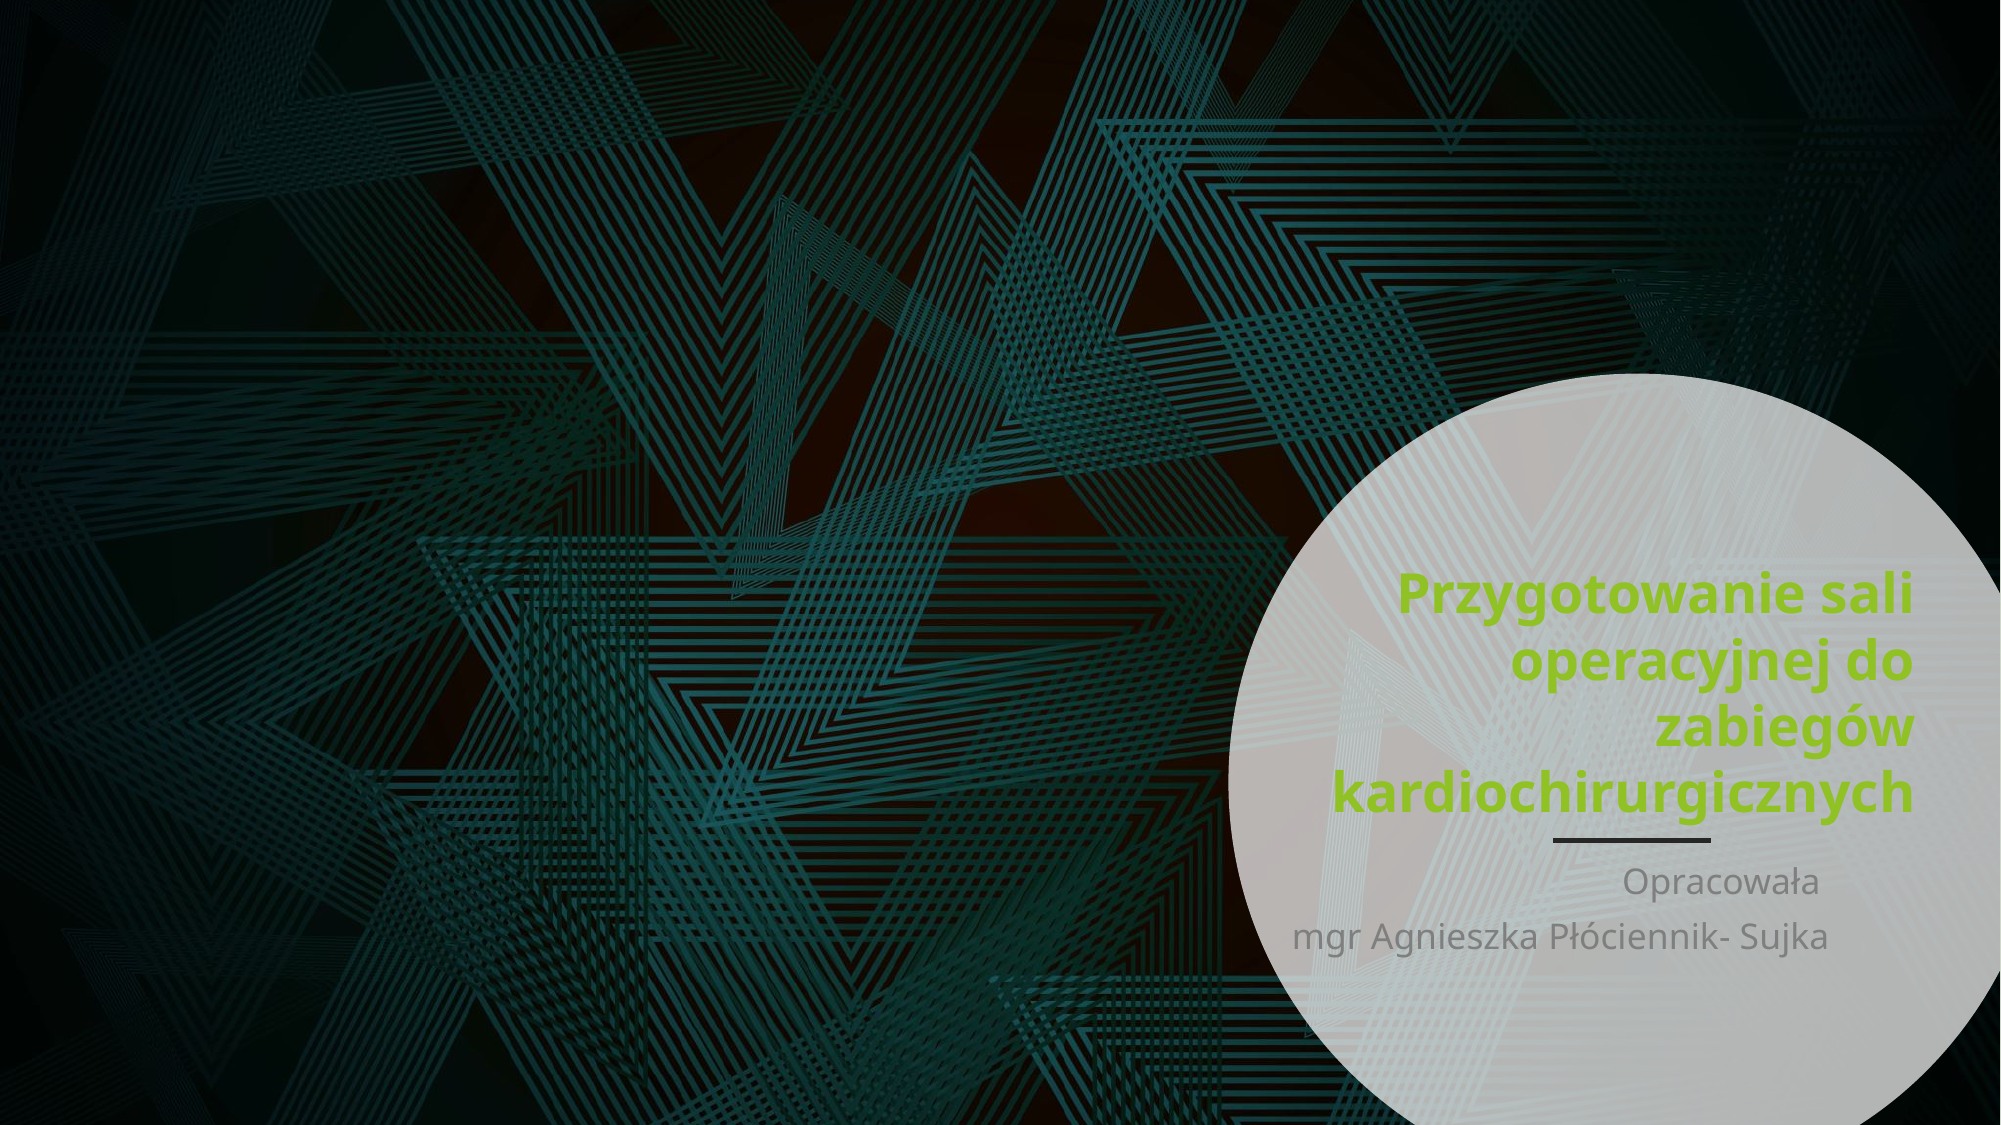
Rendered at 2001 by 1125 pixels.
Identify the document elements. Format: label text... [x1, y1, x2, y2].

picture [1861, 973, 2000, 1125]
text_box [1228, 373, 2000, 1125]
subtitle Opracowała mgr Agnieszka Płóciennik- Sujka [1276, 860, 1988, 973]
title Przygotowanie sali operacyjnej do zabiegów kardiochirurgicznych [1315, 530, 1948, 832]
picture [0, 0, 2000, 1125]
